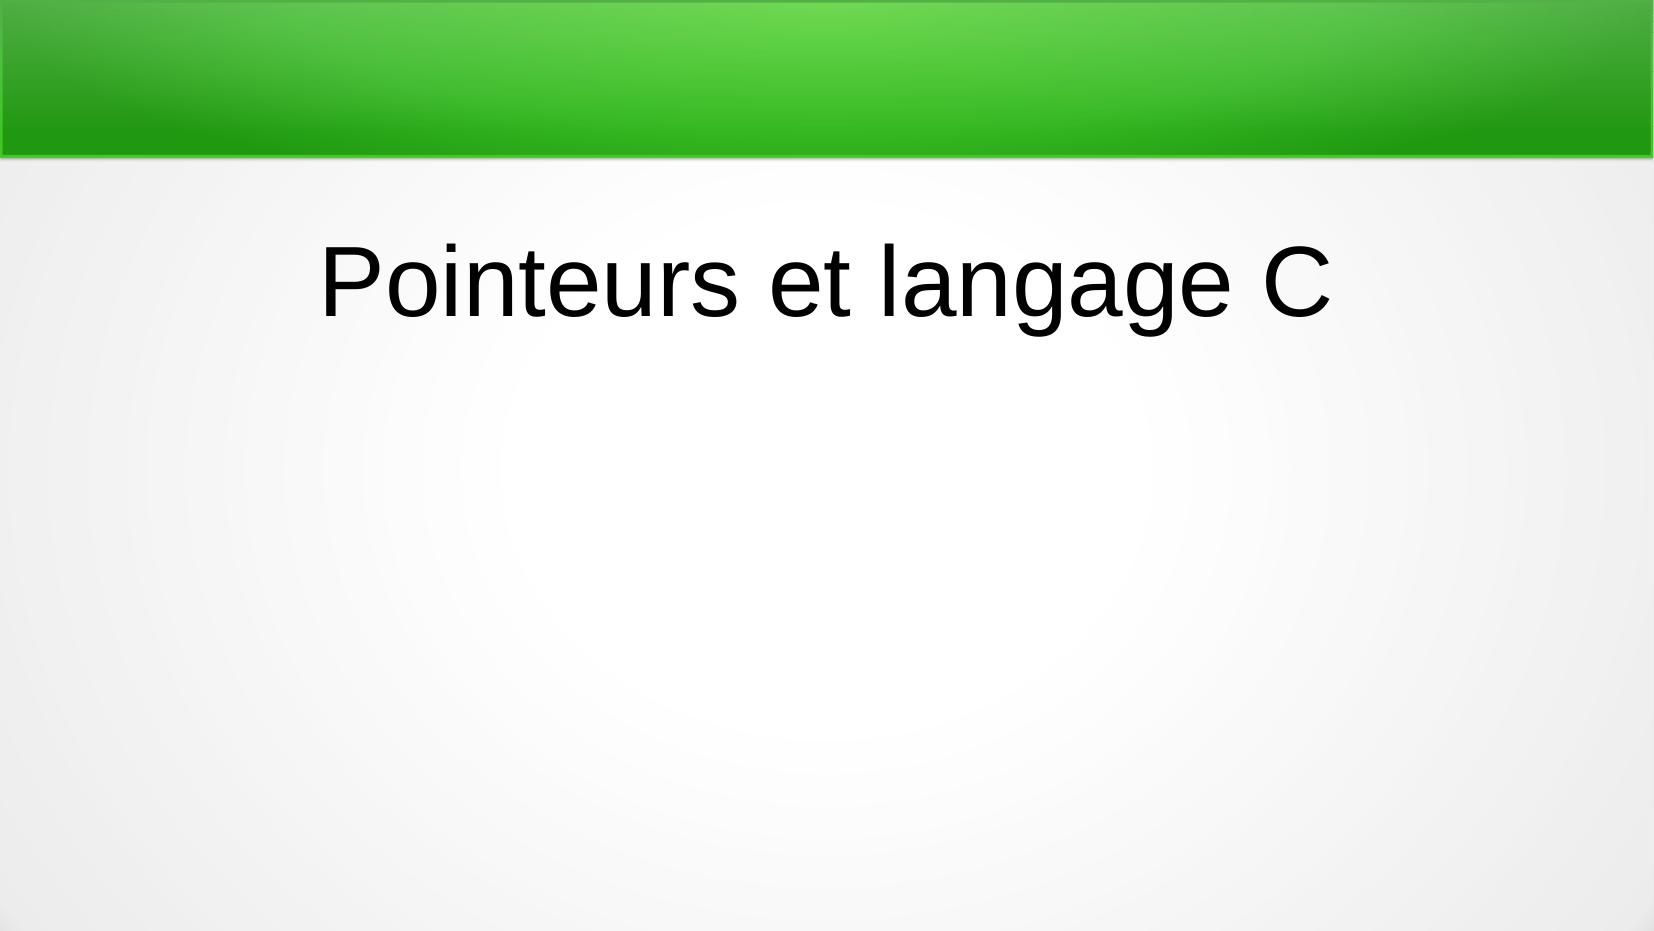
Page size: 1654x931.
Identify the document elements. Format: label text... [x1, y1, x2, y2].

subtitle Pointeurs et langage C [82, 35, 1571, 529]
